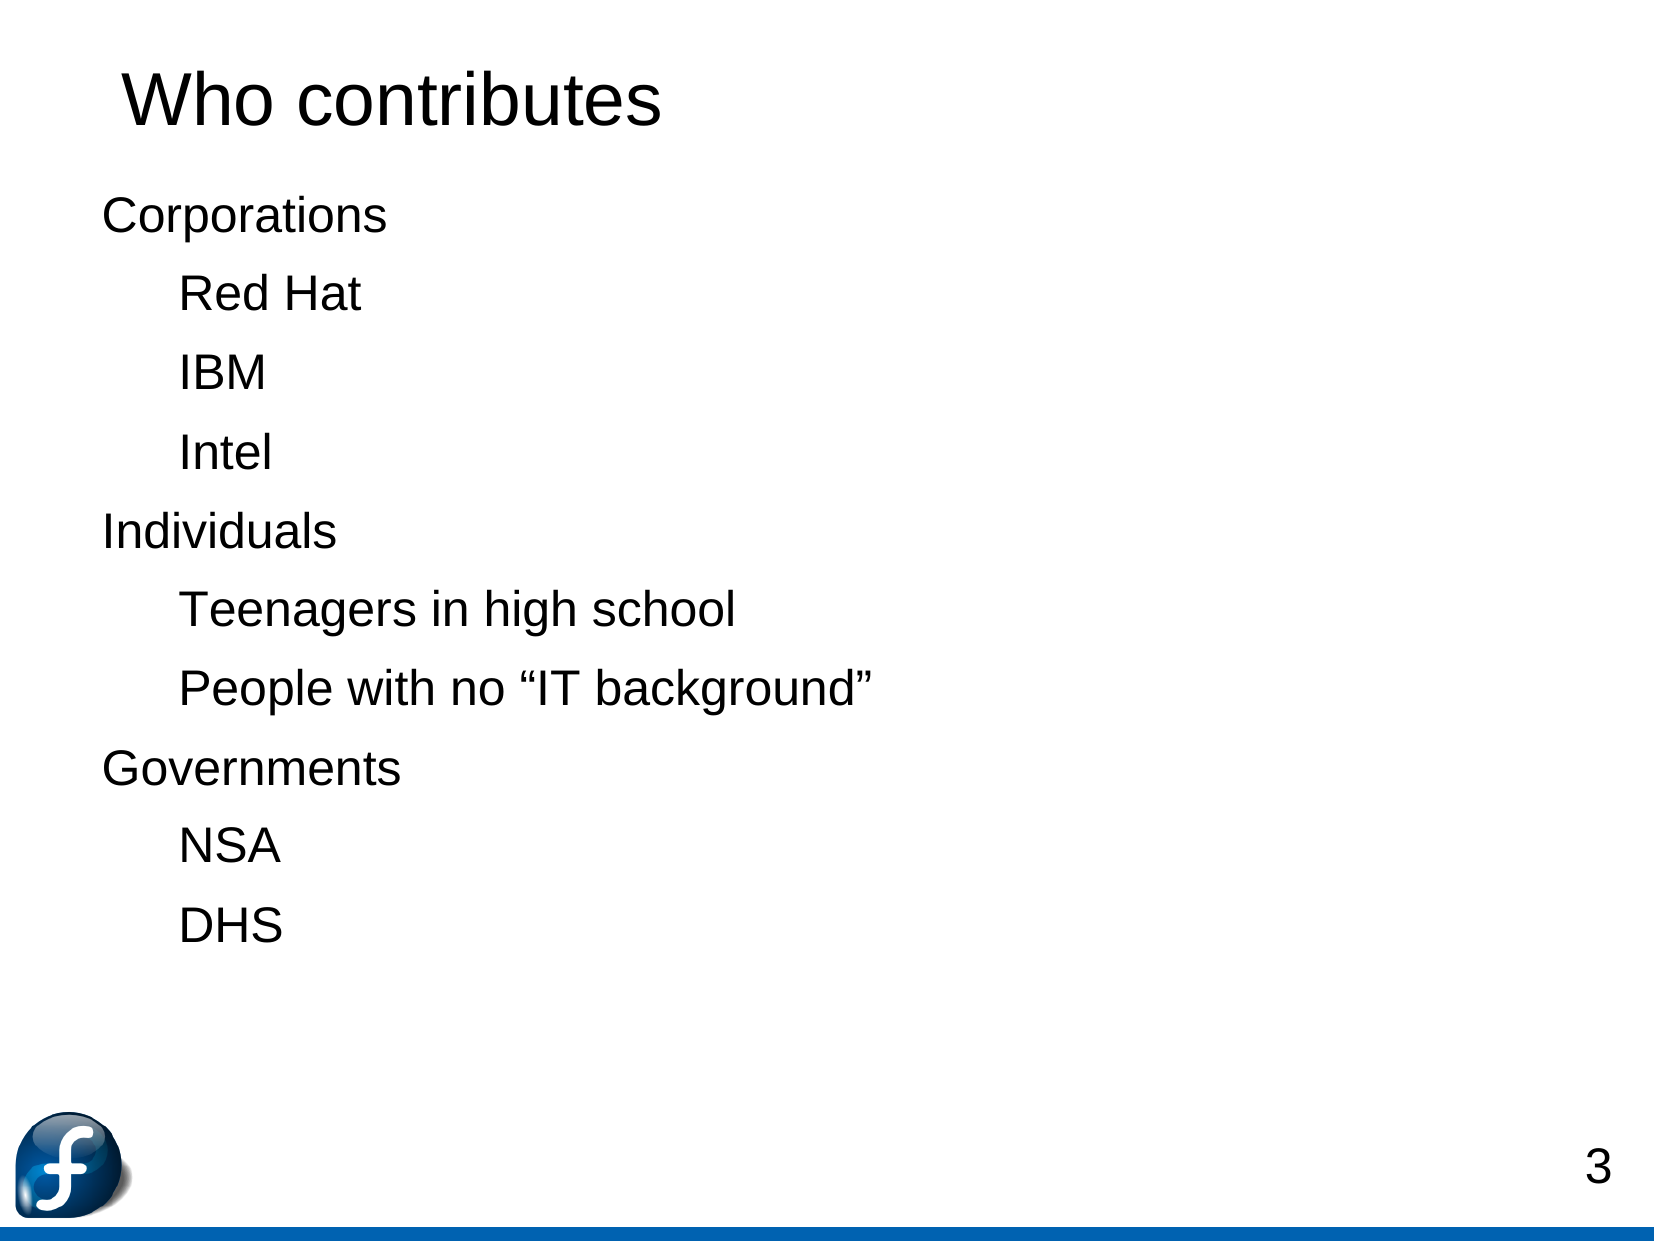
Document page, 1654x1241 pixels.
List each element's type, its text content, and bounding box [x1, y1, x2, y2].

picture [11, 1105, 133, 1227]
title Who contributes [121, 37, 1533, 161]
text_box <number> [1384, 1137, 1613, 1201]
list Corporations Red Hat IBM Intel Individuals Teenagers in high school People with no “IT background” Governments NSA DHS [83, 187, 1538, 1126]
